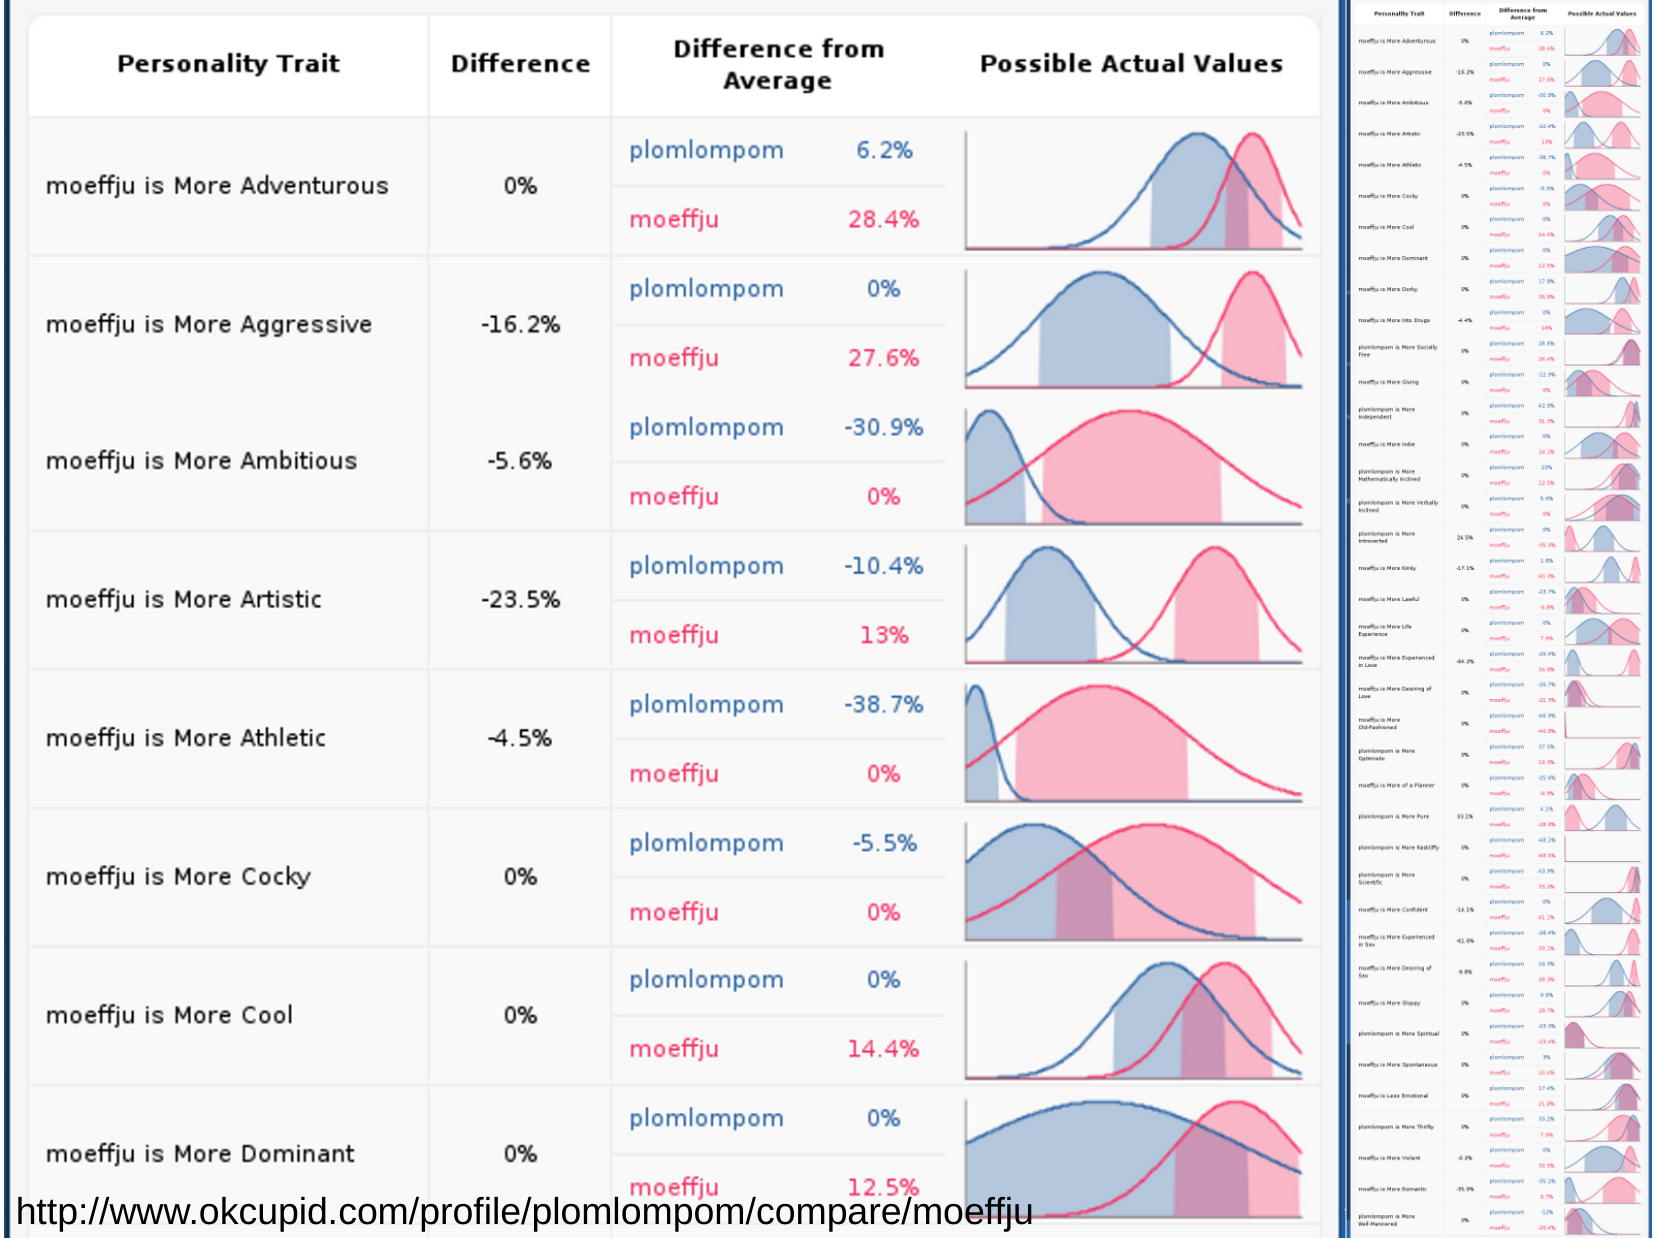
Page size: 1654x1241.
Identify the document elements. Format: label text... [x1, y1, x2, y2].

picture [1, 0, 1652, 1238]
text_box http://www.okcupid.com/profile/plomlompom/compare/moeffju [1, 1183, 1051, 1241]
